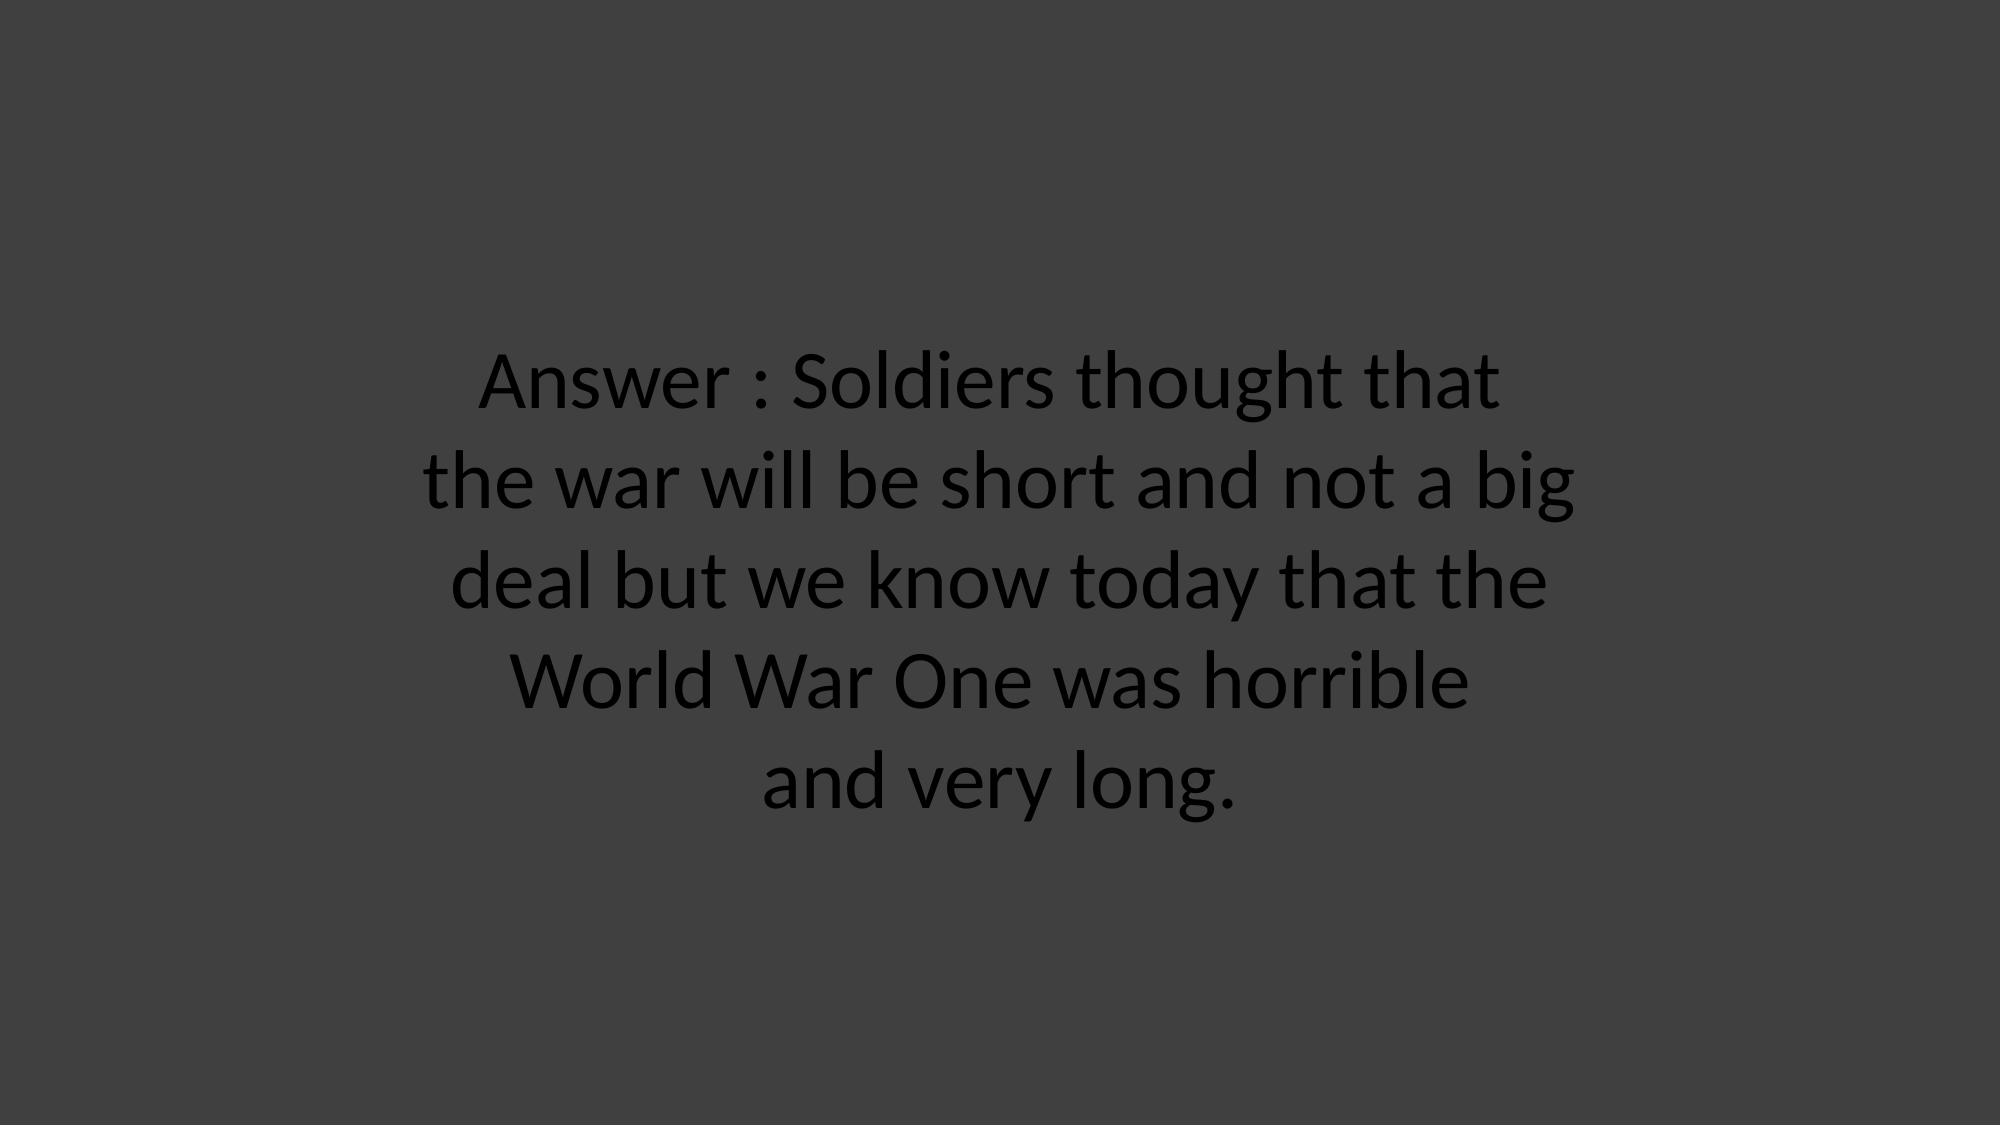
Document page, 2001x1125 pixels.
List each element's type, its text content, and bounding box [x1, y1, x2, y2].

text_box Answer : Soldiers thought that the war will be short and not a big deal but we know today that the World War One was horrible and very long. [373, 318, 1627, 833]
